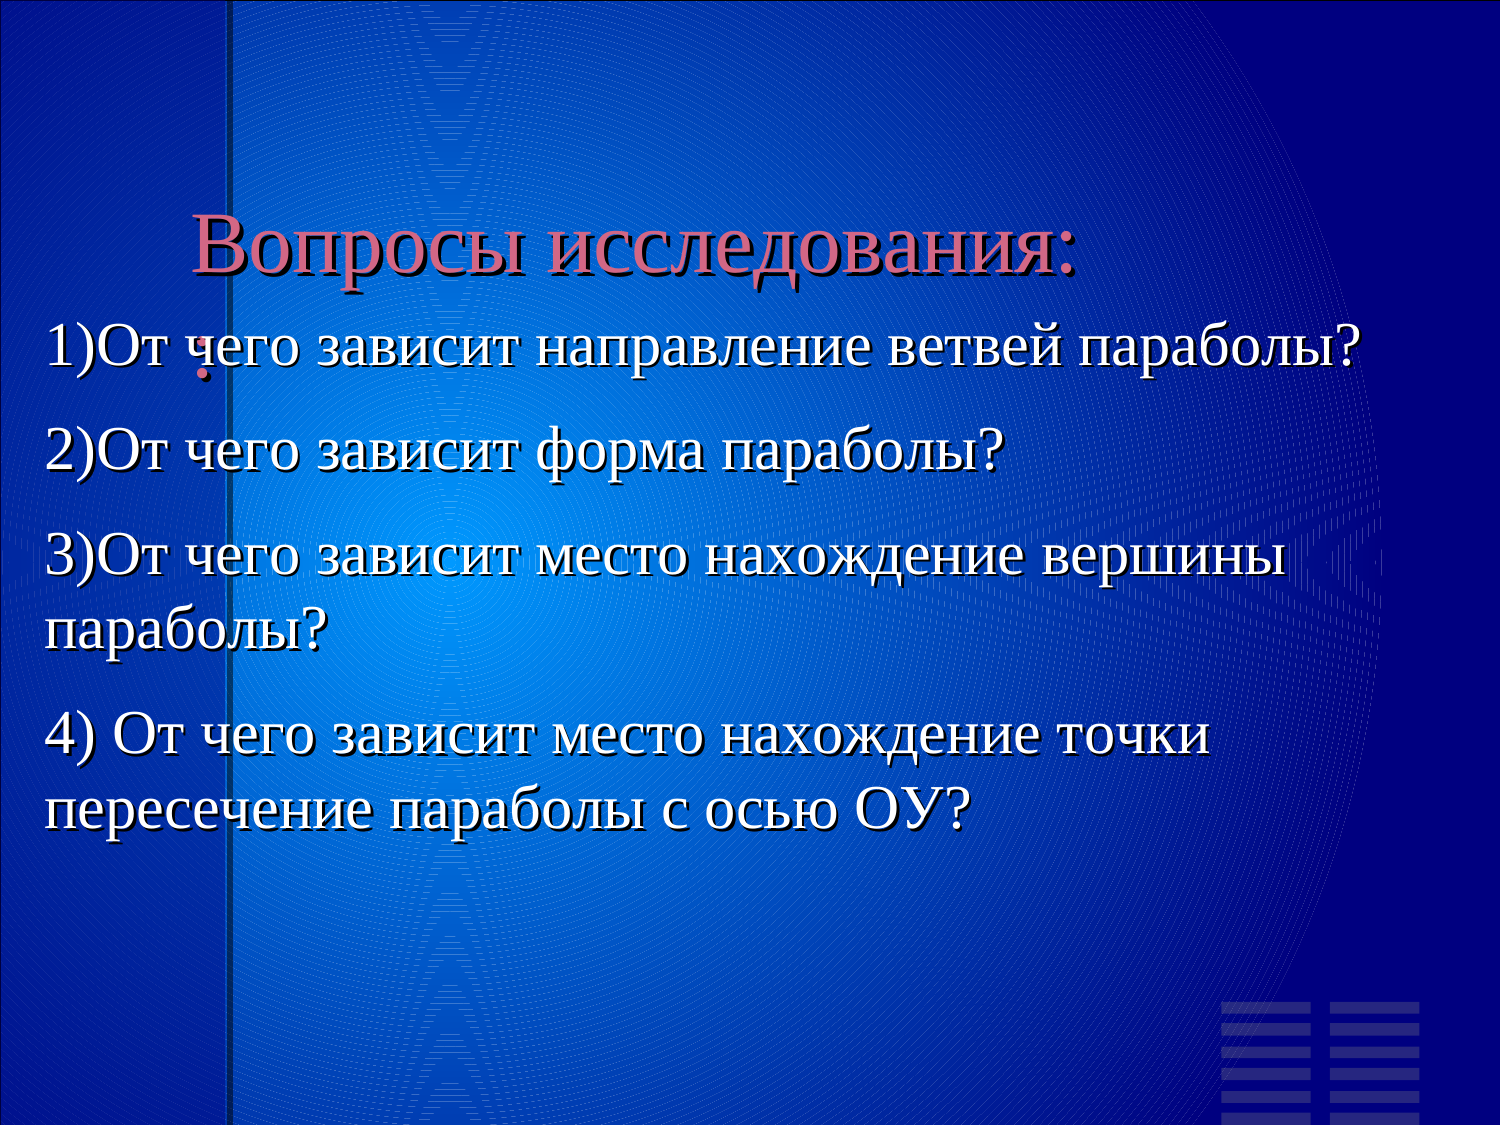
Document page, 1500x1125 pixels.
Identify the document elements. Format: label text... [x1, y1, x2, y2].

list 1)От чего зависит направление ветвей параболы? 2)От чего зависит форма параболы? 3)От чего зависит место нахождение вершины параболы? 4) От чего зависит место нахождение точки пересечение параболы с осью ОУ? [29, 295, 1424, 987]
title Вопросы исследования: : [96, 177, 1211, 295]
